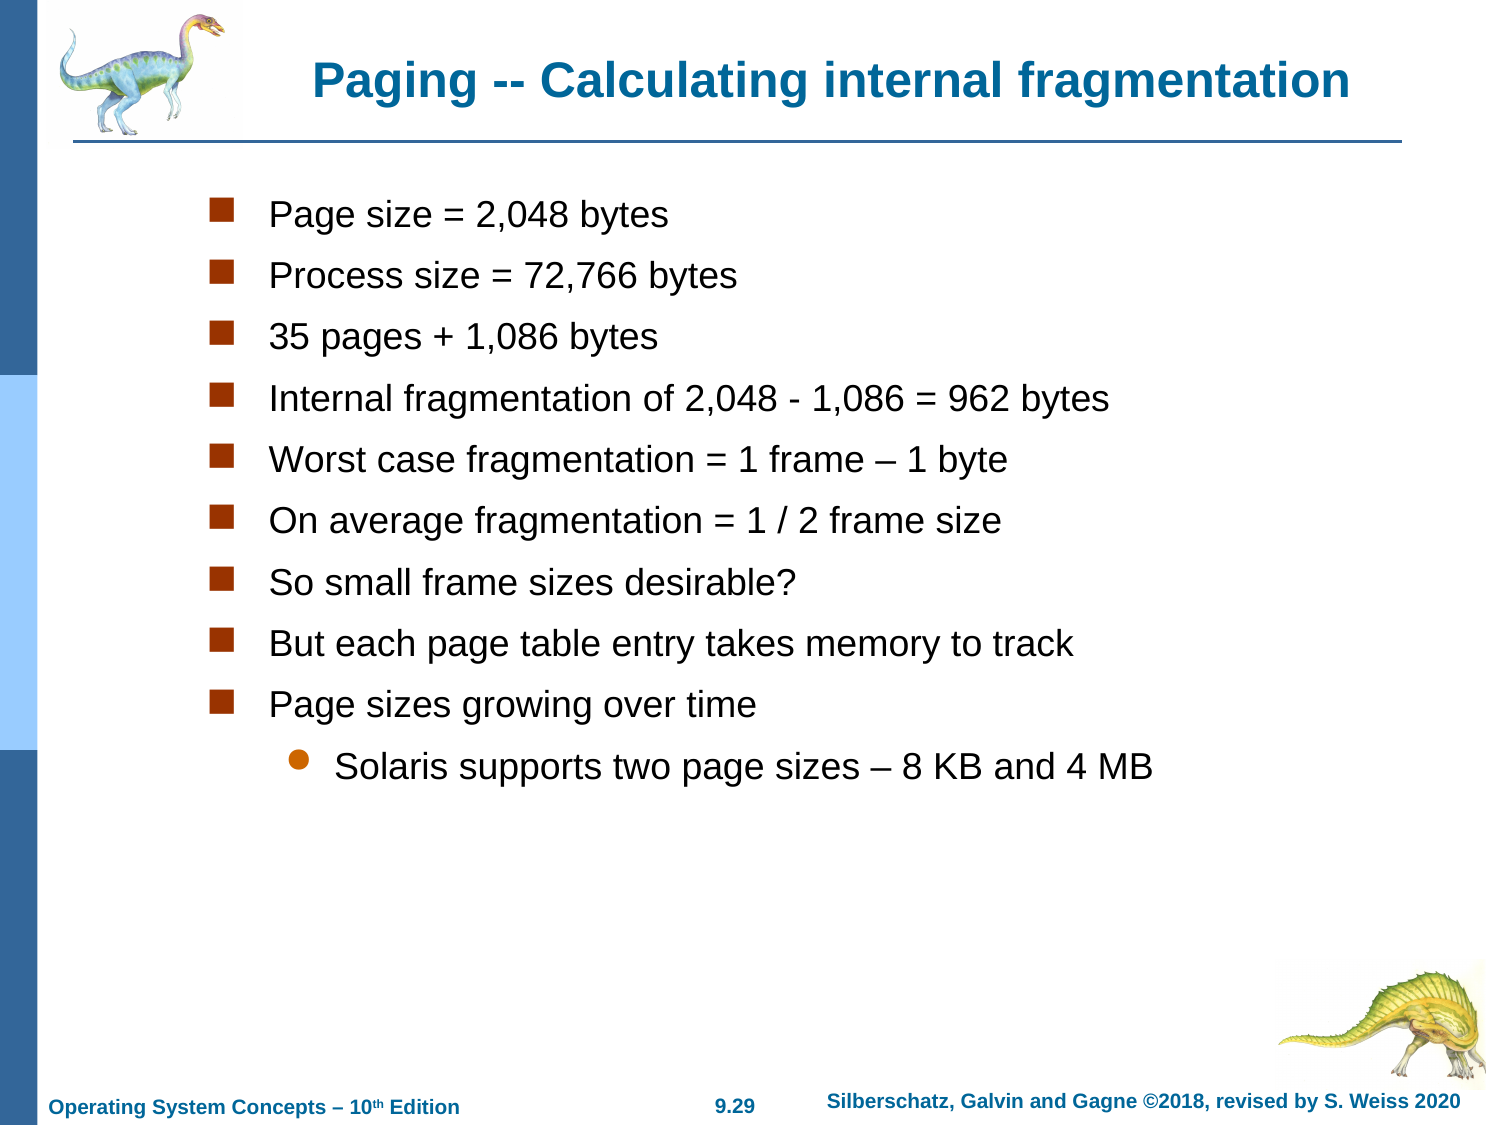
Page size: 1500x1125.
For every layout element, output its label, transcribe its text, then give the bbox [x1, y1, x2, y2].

list Page size = 2,048 bytes Process size = 72,766 bytes 35 pages + 1,086 bytes Internal fragmentation of 2,048 - 1,086 = 962 bytes Worst case fragmentation = 1 frame – 1 byte On average fragmentation = 1 / 2 frame size So small frame sizes desirable? But each page table entry takes memory to track Page sizes growing over time Solaris supports two page sizes – 8 KB and 4 MB [197, 182, 1381, 943]
picture [1275, 959, 1486, 1090]
picture [46, 0, 243, 149]
title Paging -- Calculating internal fragmentation [276, 10, 1388, 115]
